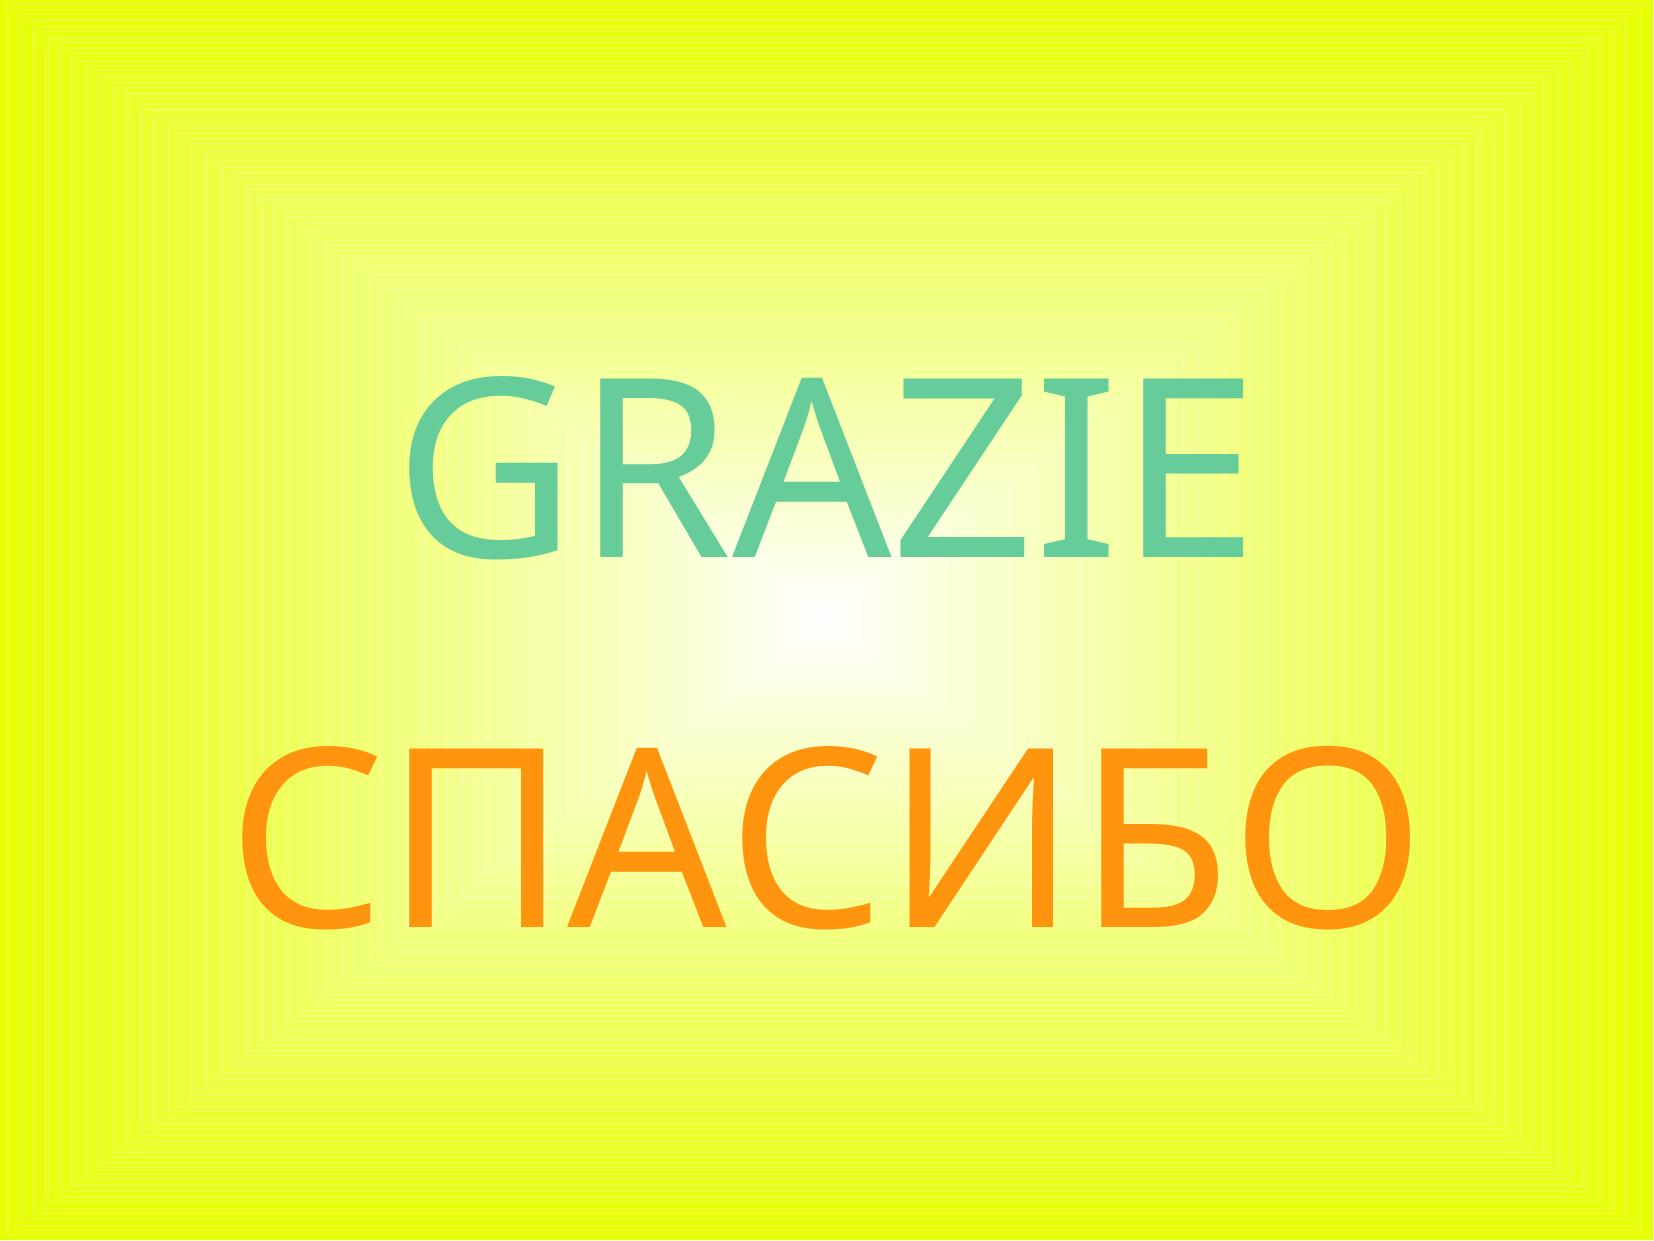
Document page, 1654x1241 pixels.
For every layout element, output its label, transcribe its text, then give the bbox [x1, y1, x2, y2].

list GRAZIE СПАСИБО [82, 290, 1571, 1109]
